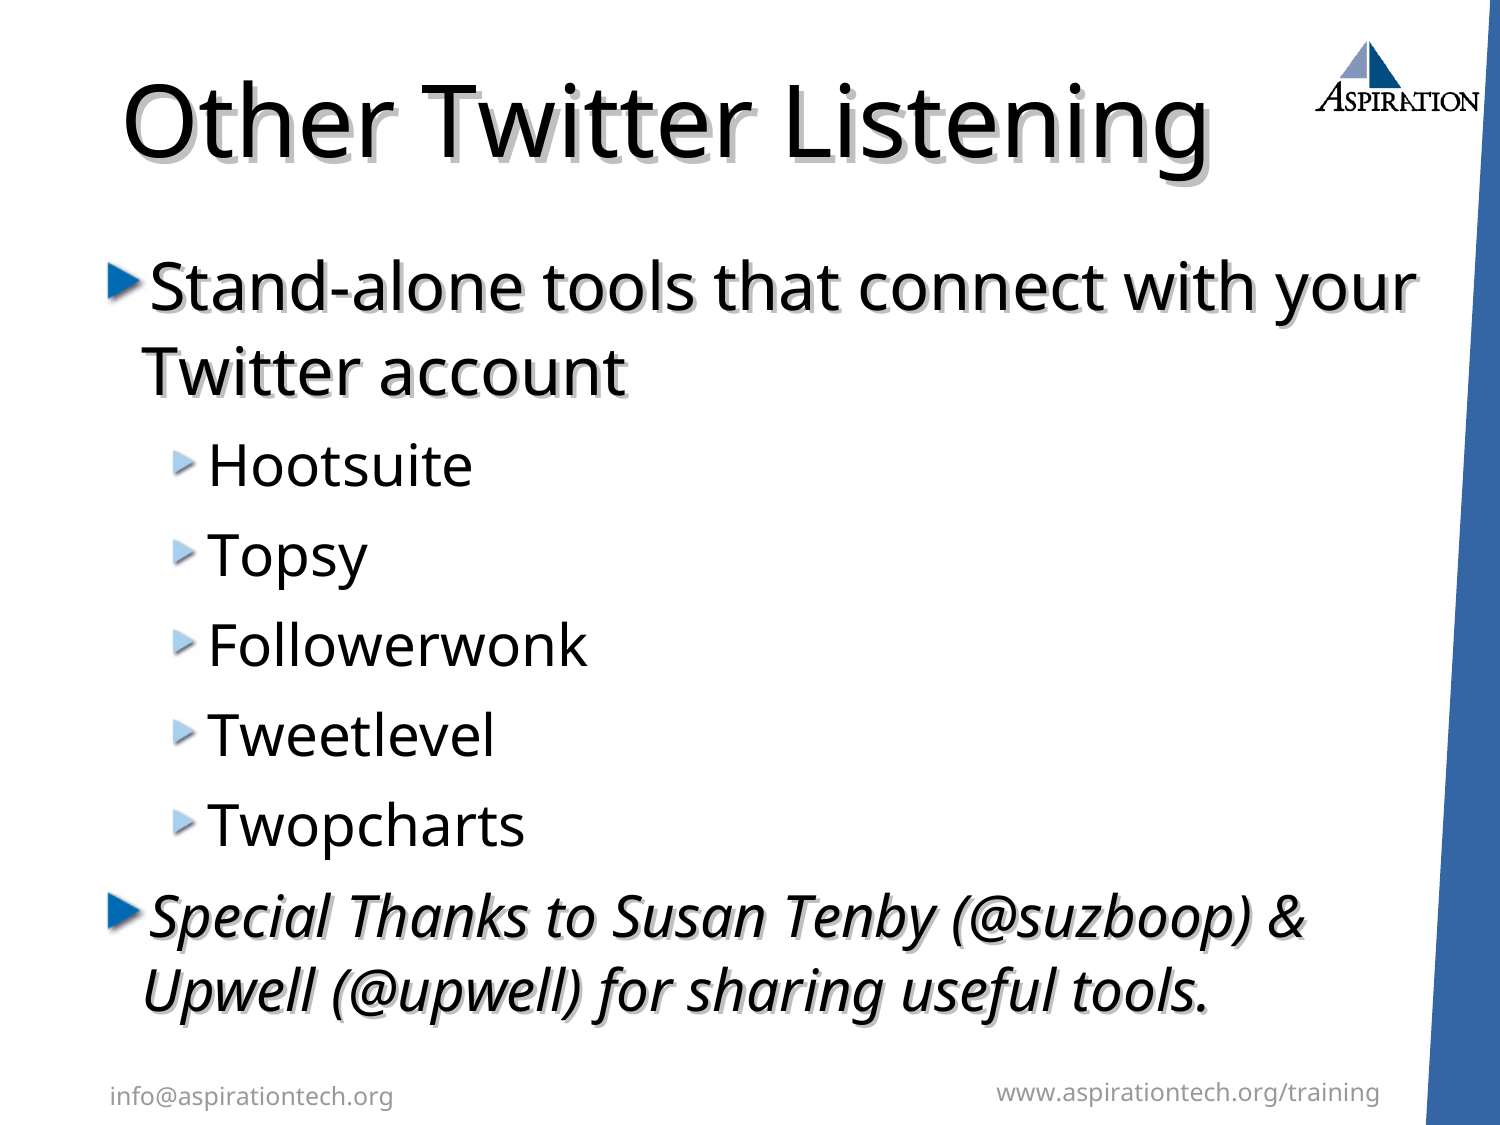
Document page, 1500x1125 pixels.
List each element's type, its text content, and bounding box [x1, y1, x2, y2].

picture [1315, 41, 1480, 120]
list Stand-alone tools that connect with your Twitter account Hootsuite Topsy Followerwonk Tweetlevel Twopcharts Special Thanks to Susan Tenby (@suzboop) & Upwell (@upwell) for sharing useful tools. [49, 238, 1447, 1024]
title Other Twitter Listening [49, 19, 1284, 206]
